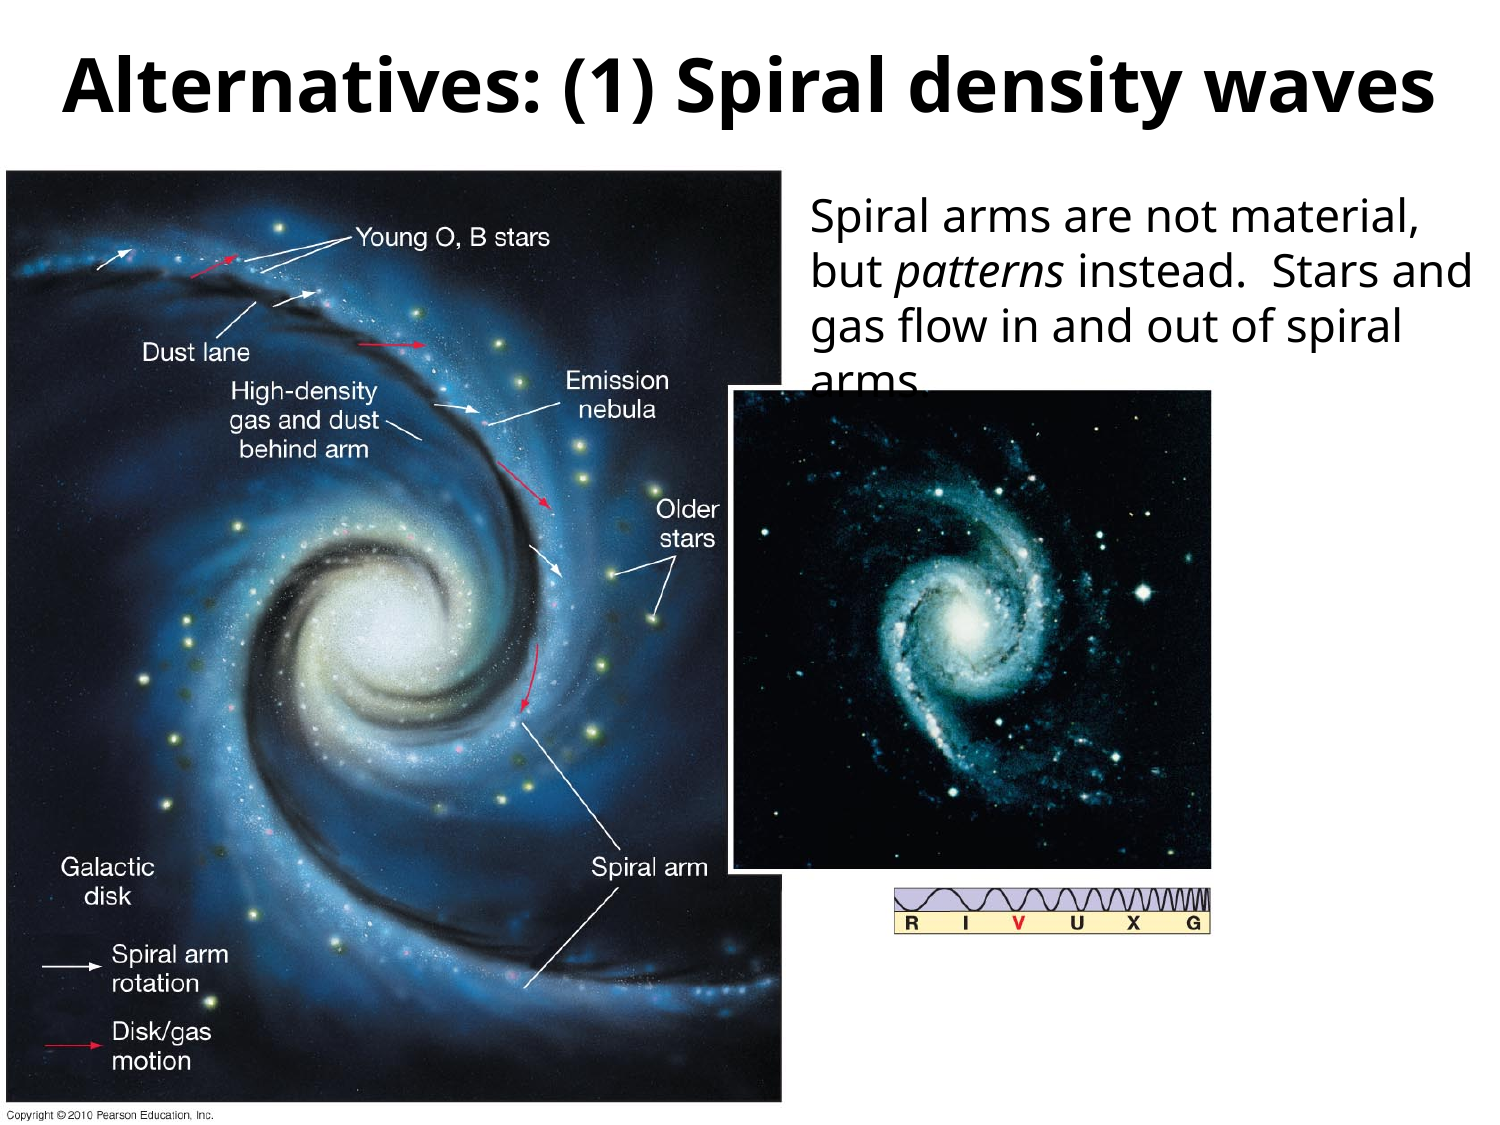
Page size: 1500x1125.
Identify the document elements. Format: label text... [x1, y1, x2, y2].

title Alternatives: (1) Spiral density waves [30, 39, 1471, 127]
text_box Spiral arms are not material, but patterns instead. Stars and gas flow in and out of spiral arms. [795, 178, 1500, 414]
picture [0, 165, 1217, 1125]
